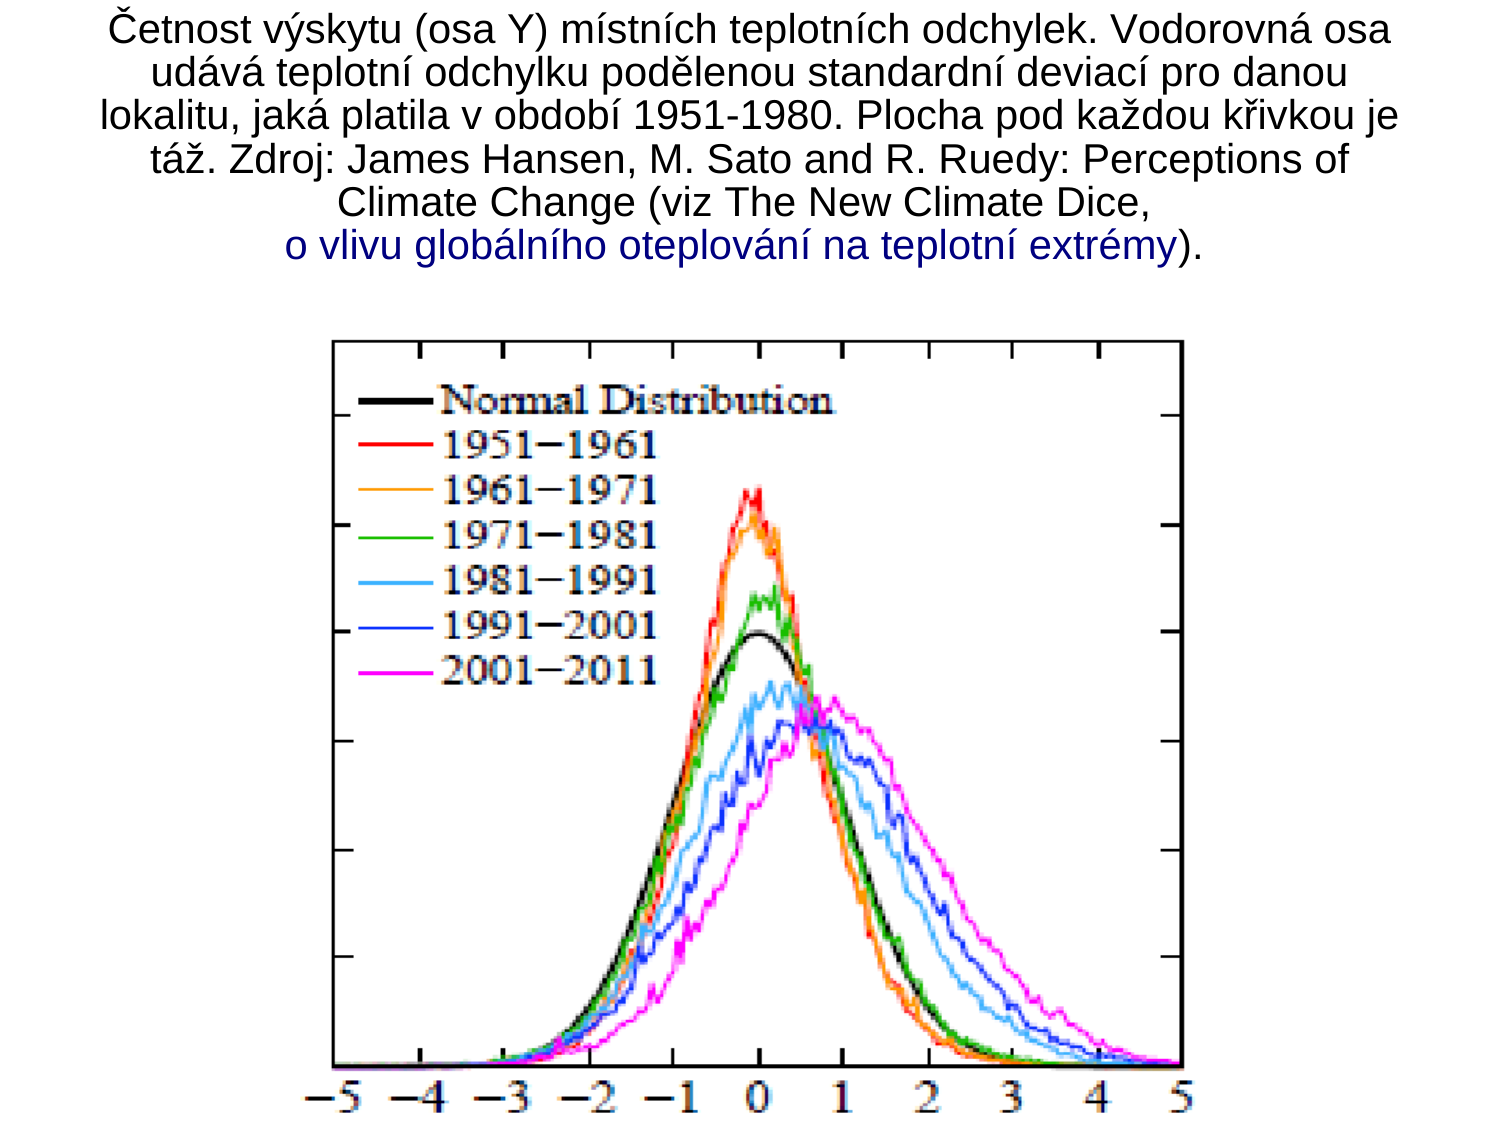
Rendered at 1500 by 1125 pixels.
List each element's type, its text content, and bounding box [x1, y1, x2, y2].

picture [296, 324, 1211, 1125]
title Četnost výskytu (osa Y) místních teplotních odchylek. Vodorovná osa udává teplotní odchylku podělenou standardní deviací pro danou lokalitu, jaká platila v období 1951-1980. Plocha pod každou křivkou je táž. Zdroj: James Hansen, M. Sato and R. Ruedy: Perceptions of Climate Change (viz The New Climate Dice, o vlivu globálního oteplování na teplotní extrémy). [75, 6, 1425, 271]
